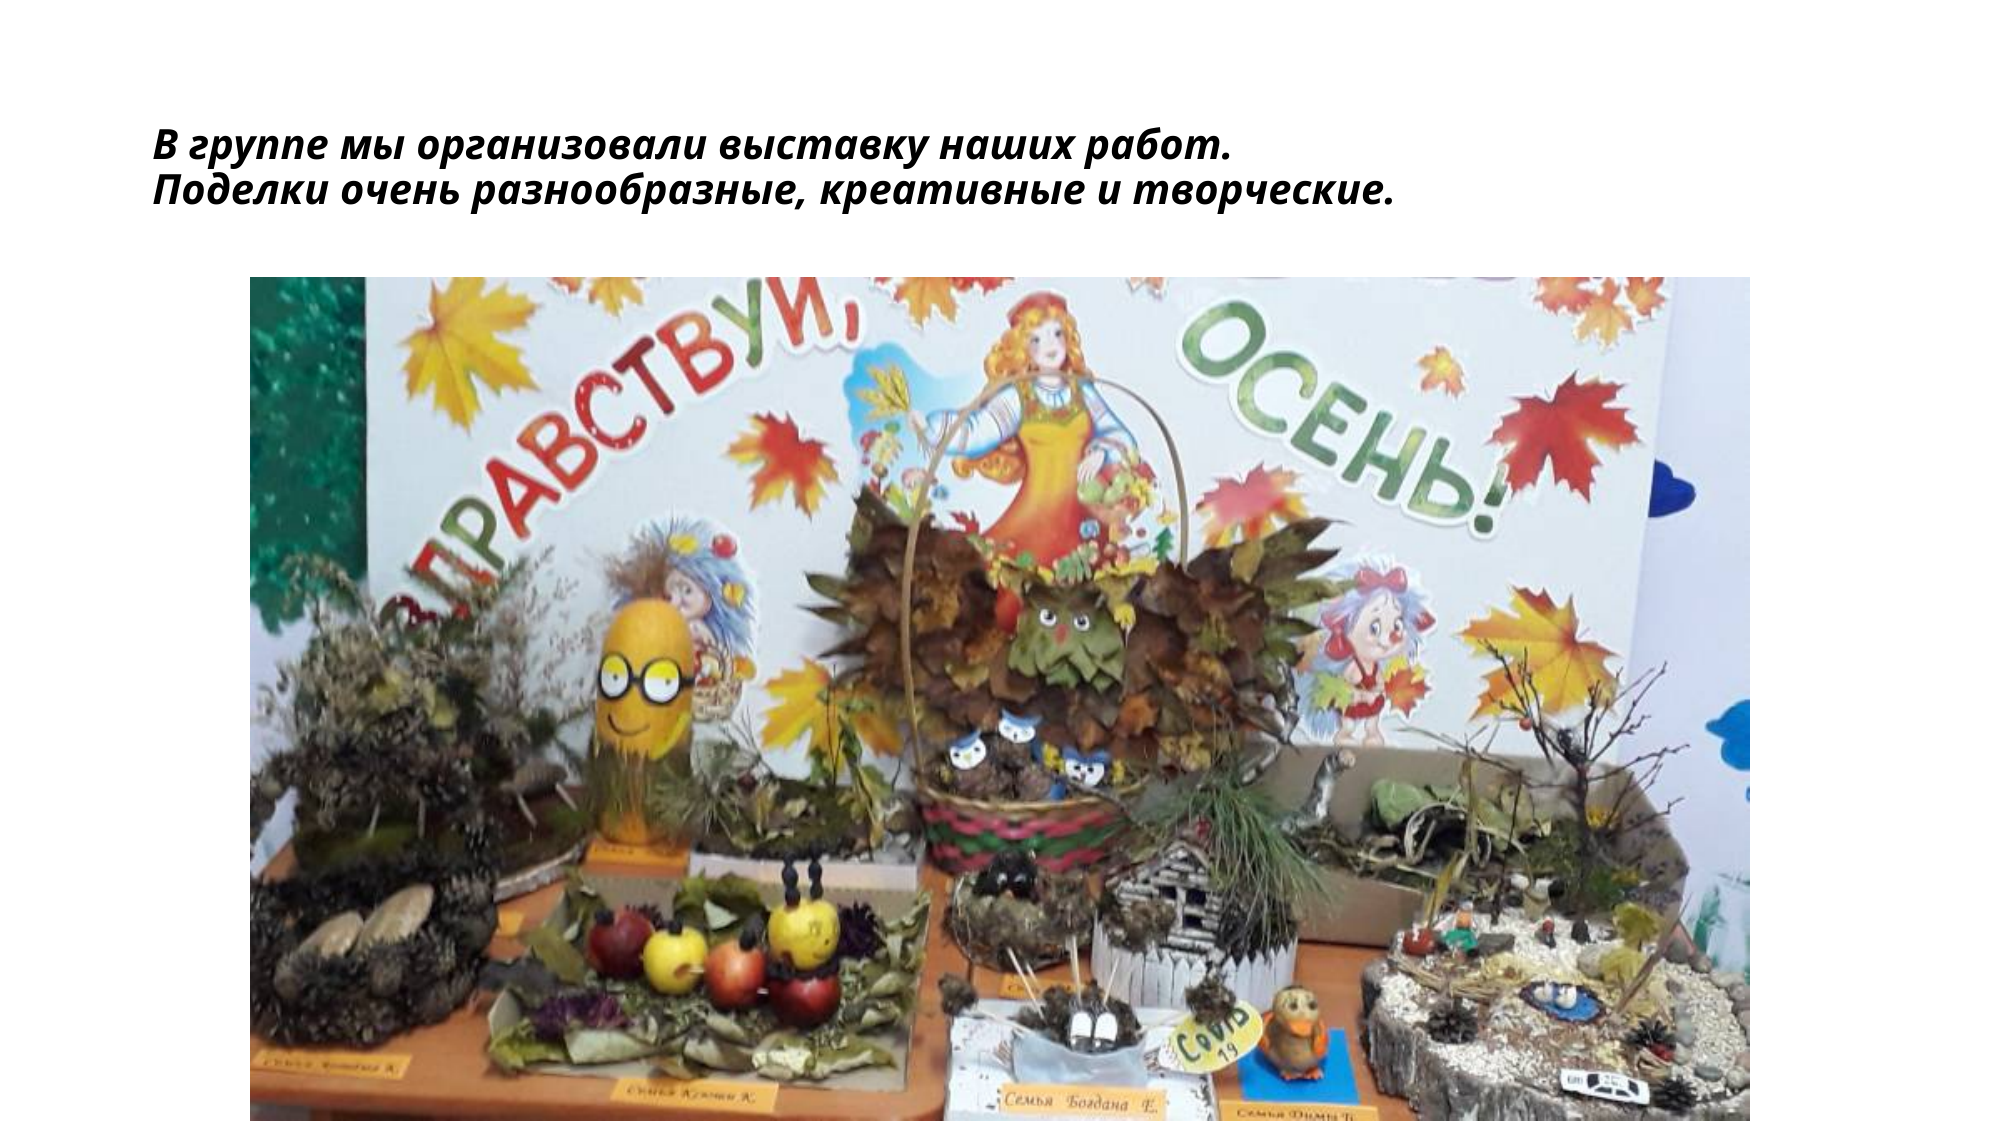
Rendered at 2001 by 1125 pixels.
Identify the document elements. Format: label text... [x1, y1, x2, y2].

title В группе мы организовали выставку наших работ. Поделки очень разнообразные, креативные и творческие. [137, 59, 1863, 278]
picture [250, 277, 1750, 1121]
